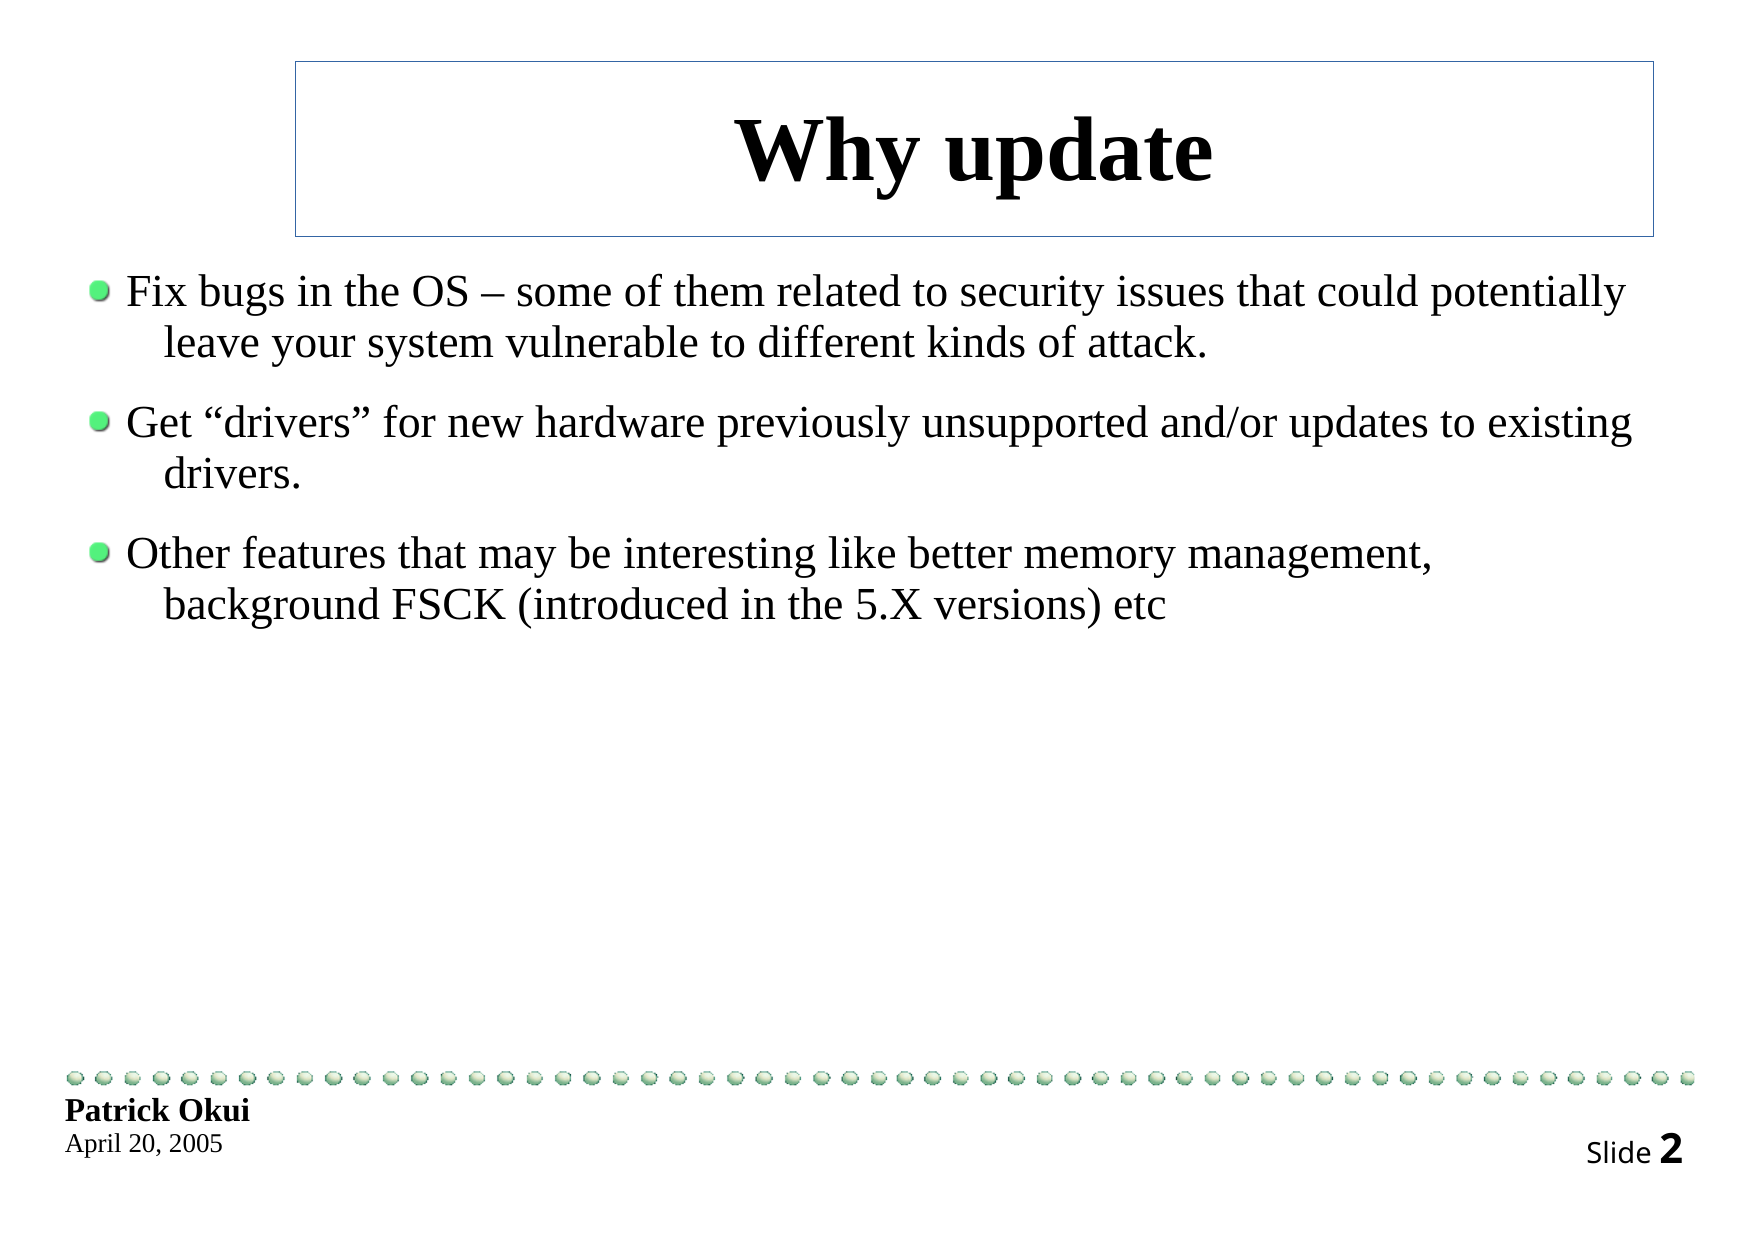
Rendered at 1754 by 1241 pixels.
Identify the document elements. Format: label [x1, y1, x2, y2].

picture [88, 279, 112, 304]
picture [59, 1070, 1695, 1087]
picture [88, 410, 112, 434]
picture [88, 541, 112, 565]
